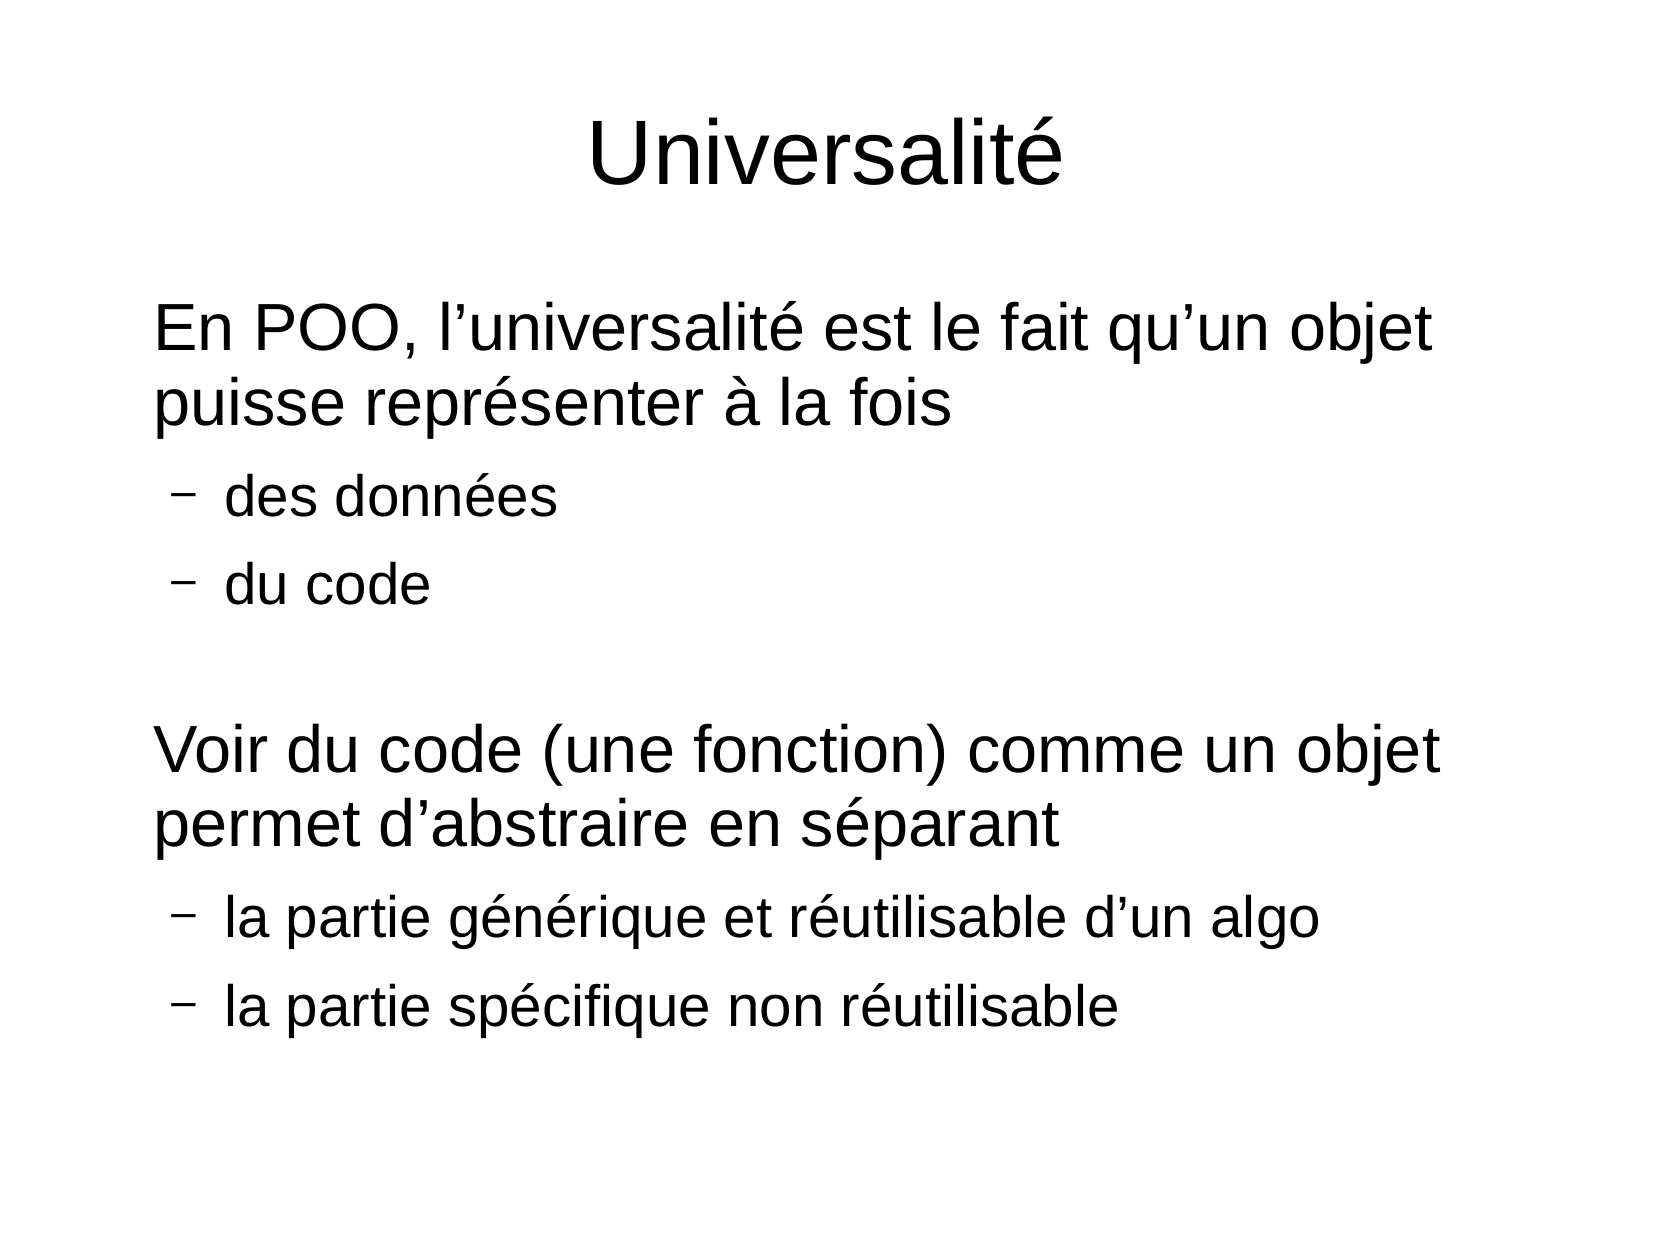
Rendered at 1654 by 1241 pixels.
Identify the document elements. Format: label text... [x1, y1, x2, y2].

title Universalité [82, 49, 1571, 257]
list En POO, l’universalité est le fait qu’un objet puisse représenter à la fois des données du code Voir du code (une fonction) comme un objet permet d’abstraire en séparant la partie générique et réutilisable d’un algo la partie spécifique non réutilisable [82, 290, 1571, 1081]
